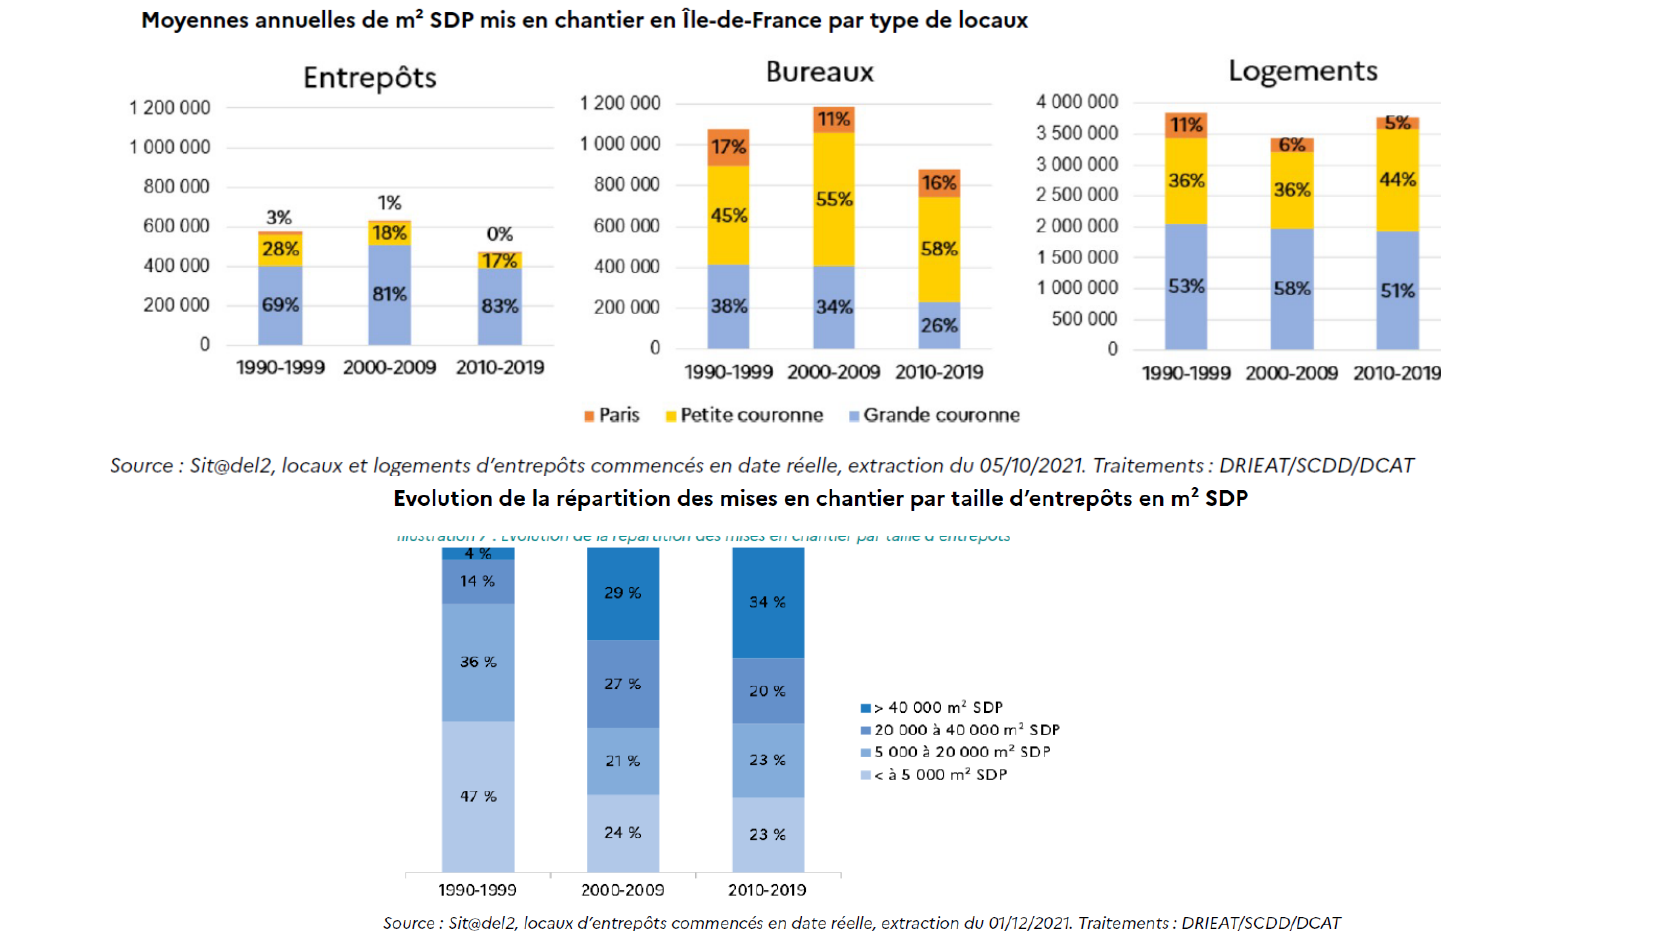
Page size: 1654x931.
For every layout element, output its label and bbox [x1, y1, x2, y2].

picture [110, 0, 1441, 931]
